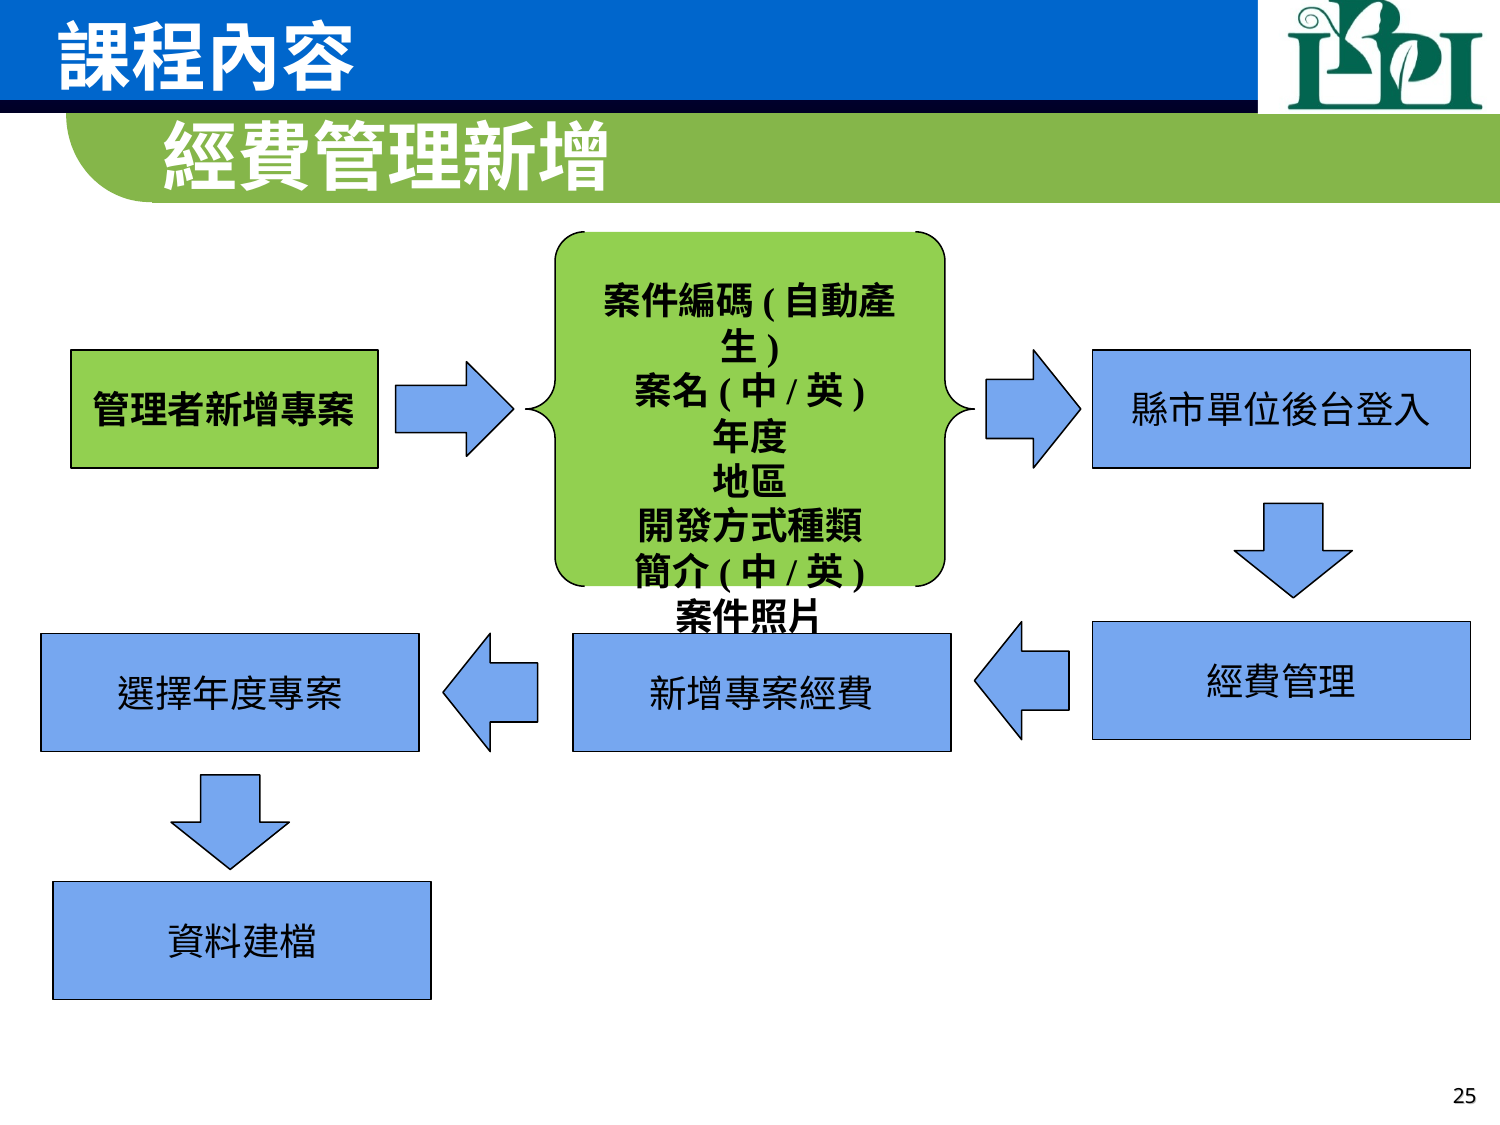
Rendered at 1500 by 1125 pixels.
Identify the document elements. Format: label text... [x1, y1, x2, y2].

title 經費管理新增 [147, 101, 1436, 202]
text_box [1234, 503, 1353, 598]
text_box 新增專案經費 [573, 633, 951, 752]
text_box 縣市單位後台登入 [1092, 350, 1471, 468]
text_box 管理者新增專案 [71, 350, 378, 468]
text_box [171, 774, 290, 870]
text_box 課程內容 [41, 1, 1329, 102]
text_box 案件編碼(自動產生) 案名(中/英) 年度 地區 開發方式種類 簡介(中/英) 案件照片 [525, 231, 975, 587]
text_box [1399, 1074, 1500, 1125]
text_box [395, 361, 514, 457]
text_box 經費管理 [1092, 622, 1471, 740]
text_box 資料建檔 [53, 882, 431, 1000]
text_box [442, 633, 538, 752]
text_box 選擇年度專案 [41, 633, 419, 752]
text_box [974, 621, 1070, 740]
text_box [986, 349, 1081, 468]
